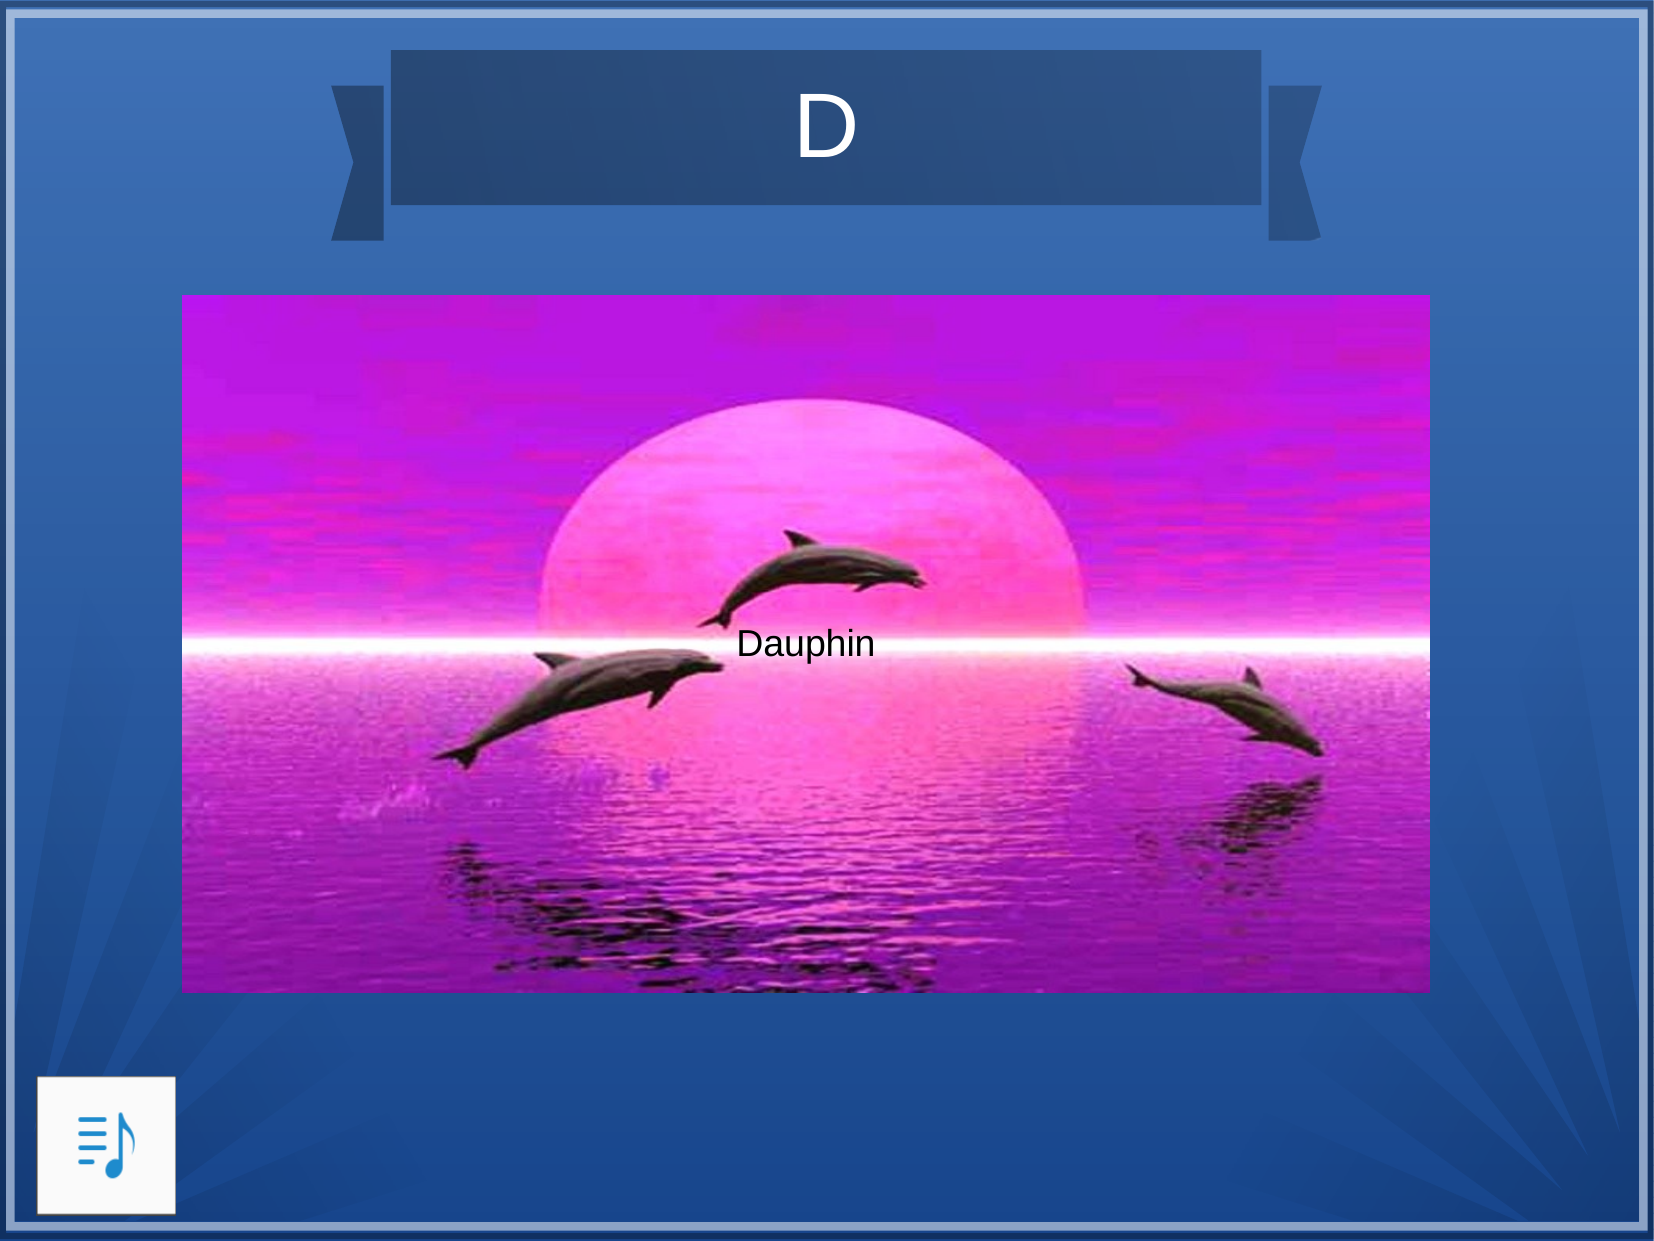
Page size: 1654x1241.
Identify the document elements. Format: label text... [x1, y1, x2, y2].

text_box [35, 1074, 178, 1217]
title D [389, 47, 1264, 205]
picture [182, 295, 1430, 993]
